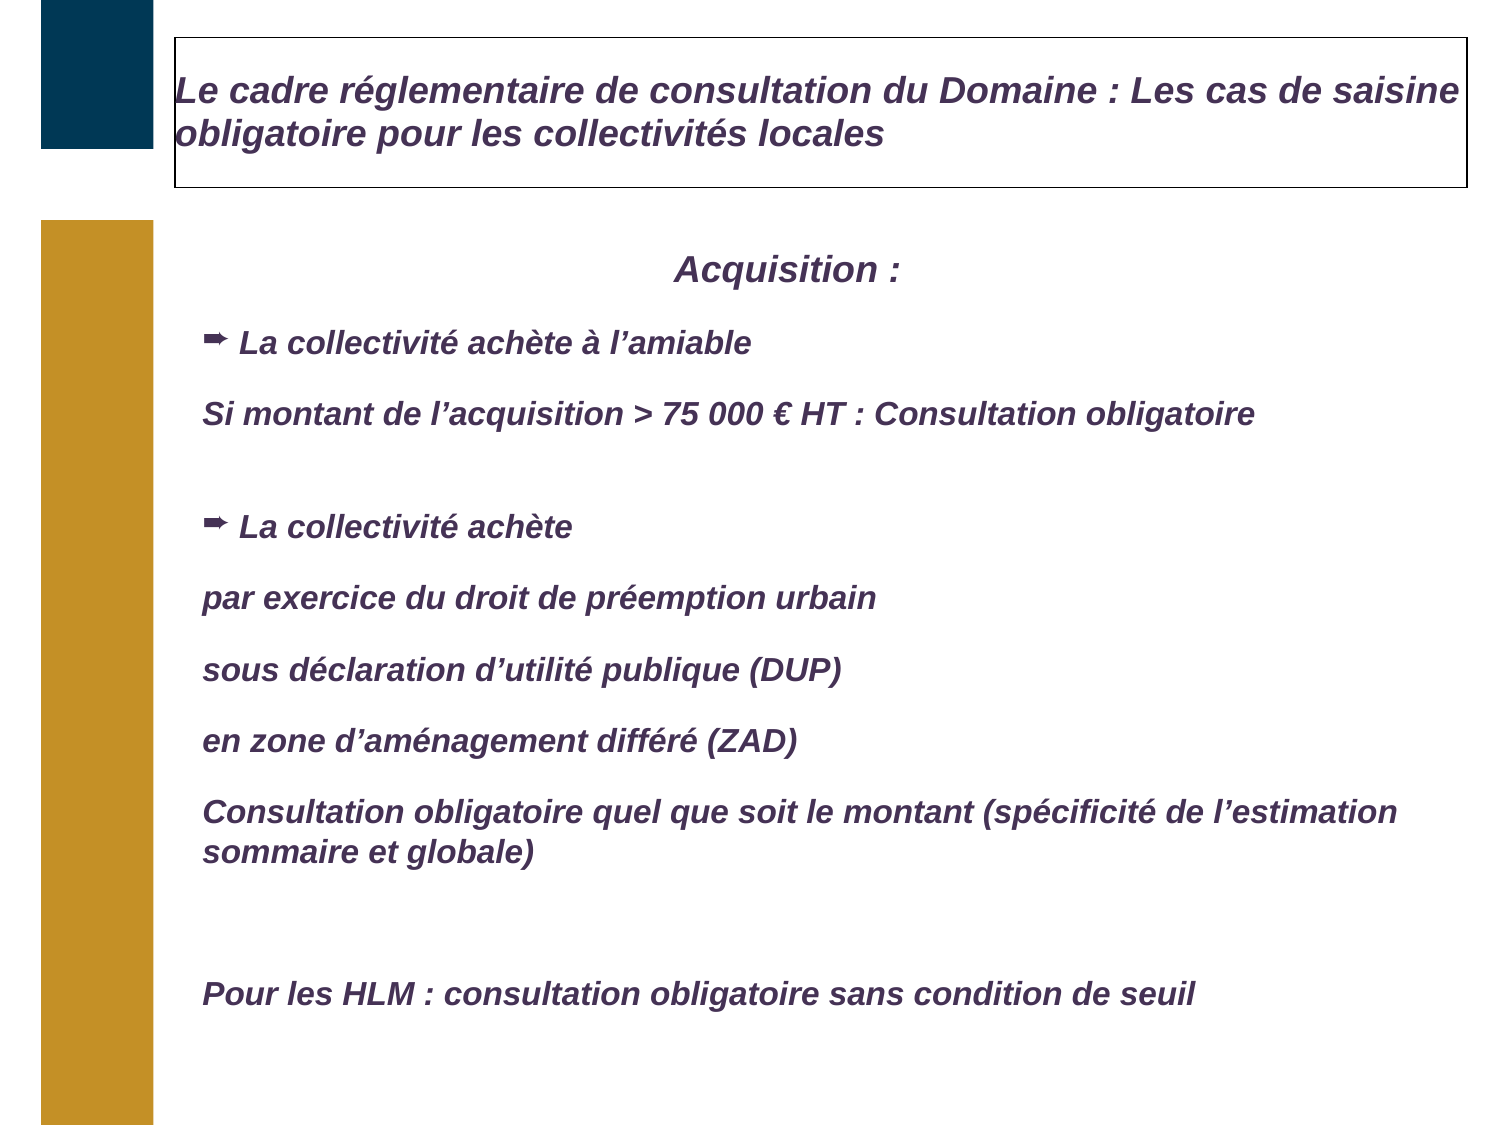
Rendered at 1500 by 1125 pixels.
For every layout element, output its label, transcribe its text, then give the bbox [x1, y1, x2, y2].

text_box Acquisition : La collectivité achète à l’amiable Si montant de l’acquisition > 75 000 € HT : Consultation obligatoire La collectivité achète par exercice du droit de préemption urbain sous déclaration d’utilité publique (DUP) en zone d’aménagement différé (ZAD) Consultation obligatoire quel que soit le montant (spécificité de l’estimation sommaire et globale) Pour les HLM : consultation obligatoire sans condition de seuil [187, 237, 1438, 1125]
text_box Le cadre réglementaire de consultation du Domaine : Les cas de saisine obligatoire pour les collectivités locales [174, 37, 1467, 188]
